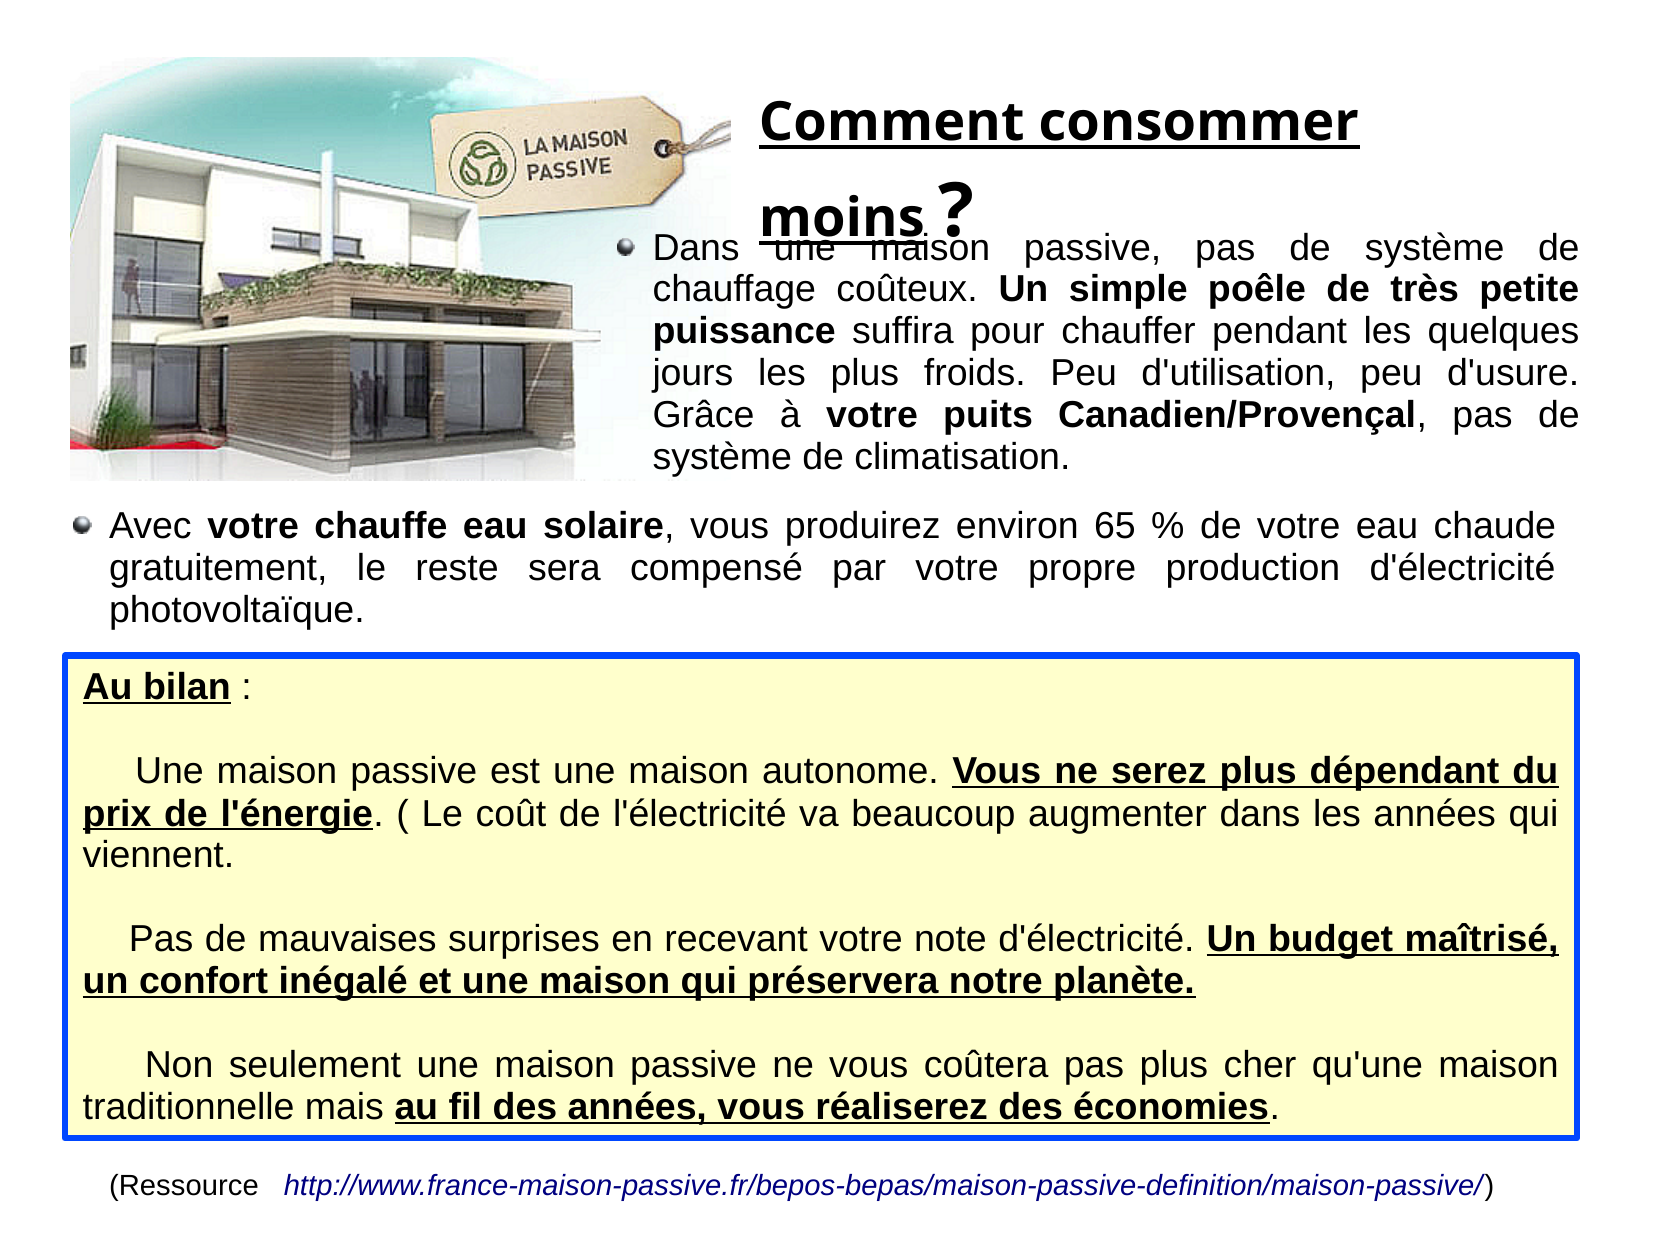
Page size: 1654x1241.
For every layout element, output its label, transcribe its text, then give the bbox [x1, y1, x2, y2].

text_box Avec votre chauffe eau solaire, vous produirez environ 65 % de votre eau chaude gratuitement, le reste sera compensé par votre propre production d'électricité photovoltaïque. [59, 497, 1571, 638]
text_box Comment consommer moins ? [744, 75, 1548, 195]
text_box Dans une maison passive, pas de système de chauffage coûteux. Un simple poêle de très petite puissance suffira pour chauffer pendant les quelques jours les plus froids. Peu d'utilisation, peu d'usure. Grâce à votre puits Canadien/Provençal, pas de système de climatisation. [602, 218, 1595, 487]
picture [70, 57, 731, 481]
text_box (Ressource http://www.france-maison-passive.fr/bepos-bepas/maison-passive-definition/maison-passive/) [94, 1161, 1548, 1210]
text_box Au bilan : Une maison passive est une maison autonome. Vous ne serez plus dépendant du prix de l'énergie. ( Le coût de l'électricité va beaucoup augmenter dans les années qui viennent. Pas de mauvaises surprises en recevant votre note d'électricité. Un budget maîtrisé, un confort inégalé et une maison qui préservera notre planète. Non seulement une maison passive ne vous coûtera pas plus cher qu'une maison traditionnelle mais au fil des années, vous réaliserez des économies. [64, 655, 1577, 1139]
